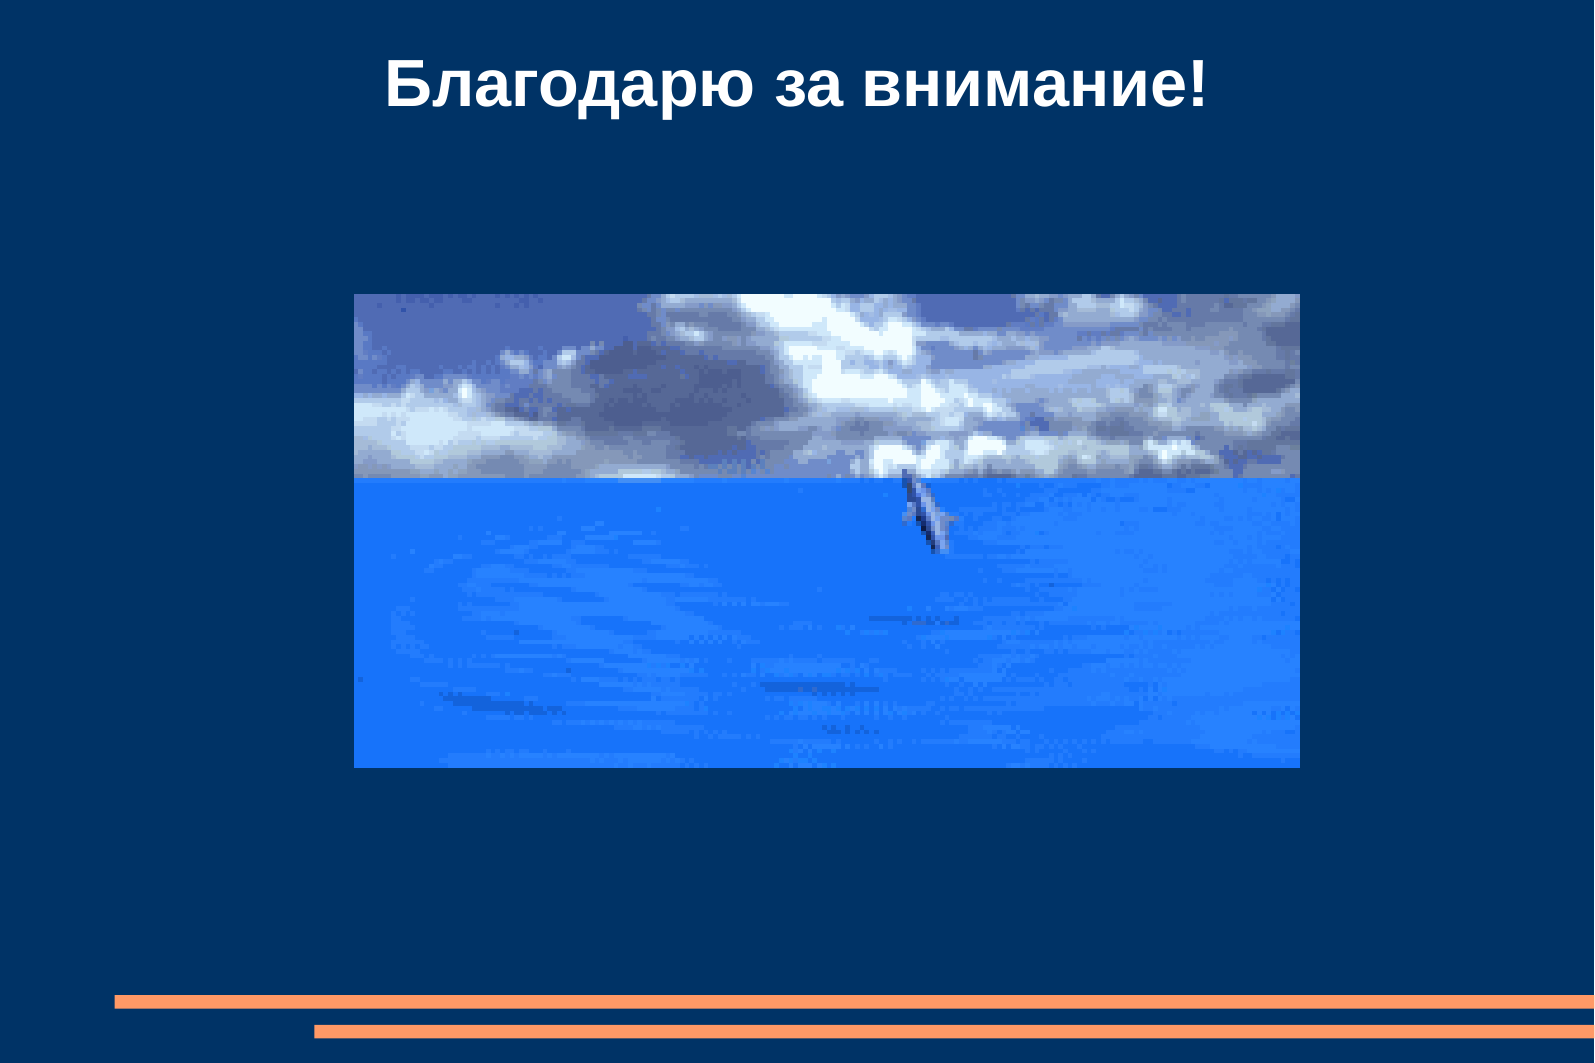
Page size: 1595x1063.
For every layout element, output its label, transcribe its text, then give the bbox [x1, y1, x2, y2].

text_box Благодарю за внимание! [29, 45, 1565, 325]
picture [354, 294, 1300, 768]
